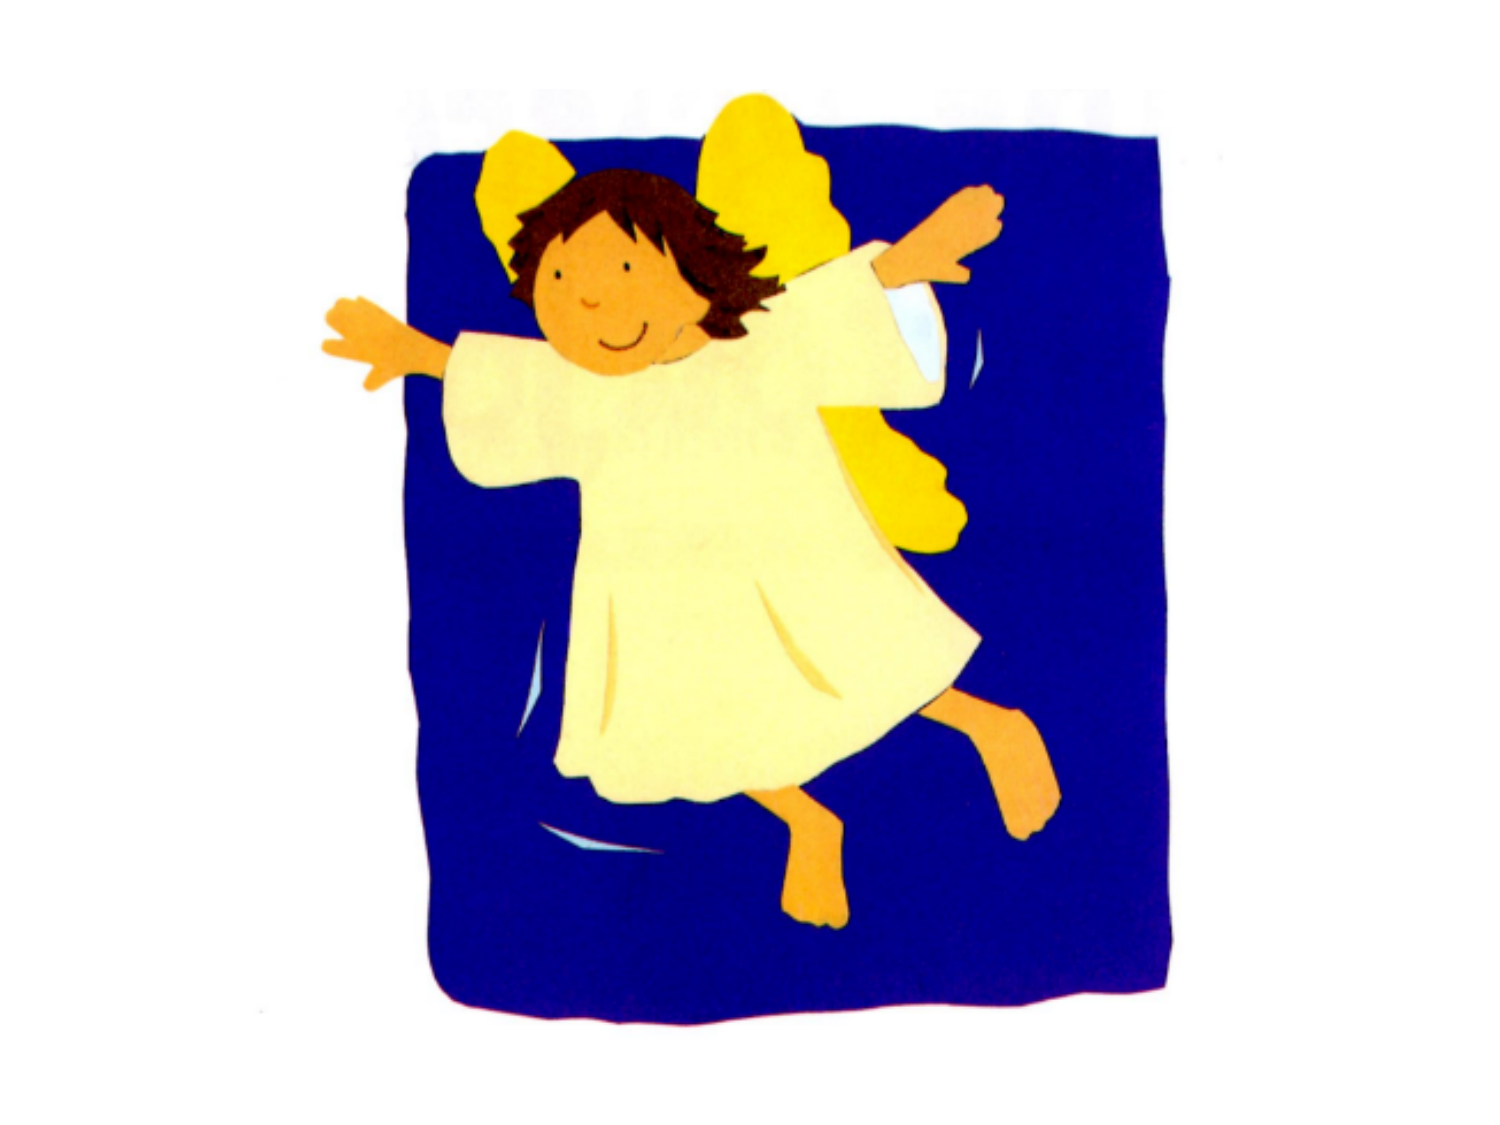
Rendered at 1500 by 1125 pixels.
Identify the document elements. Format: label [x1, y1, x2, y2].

picture [242, 89, 1223, 1046]
